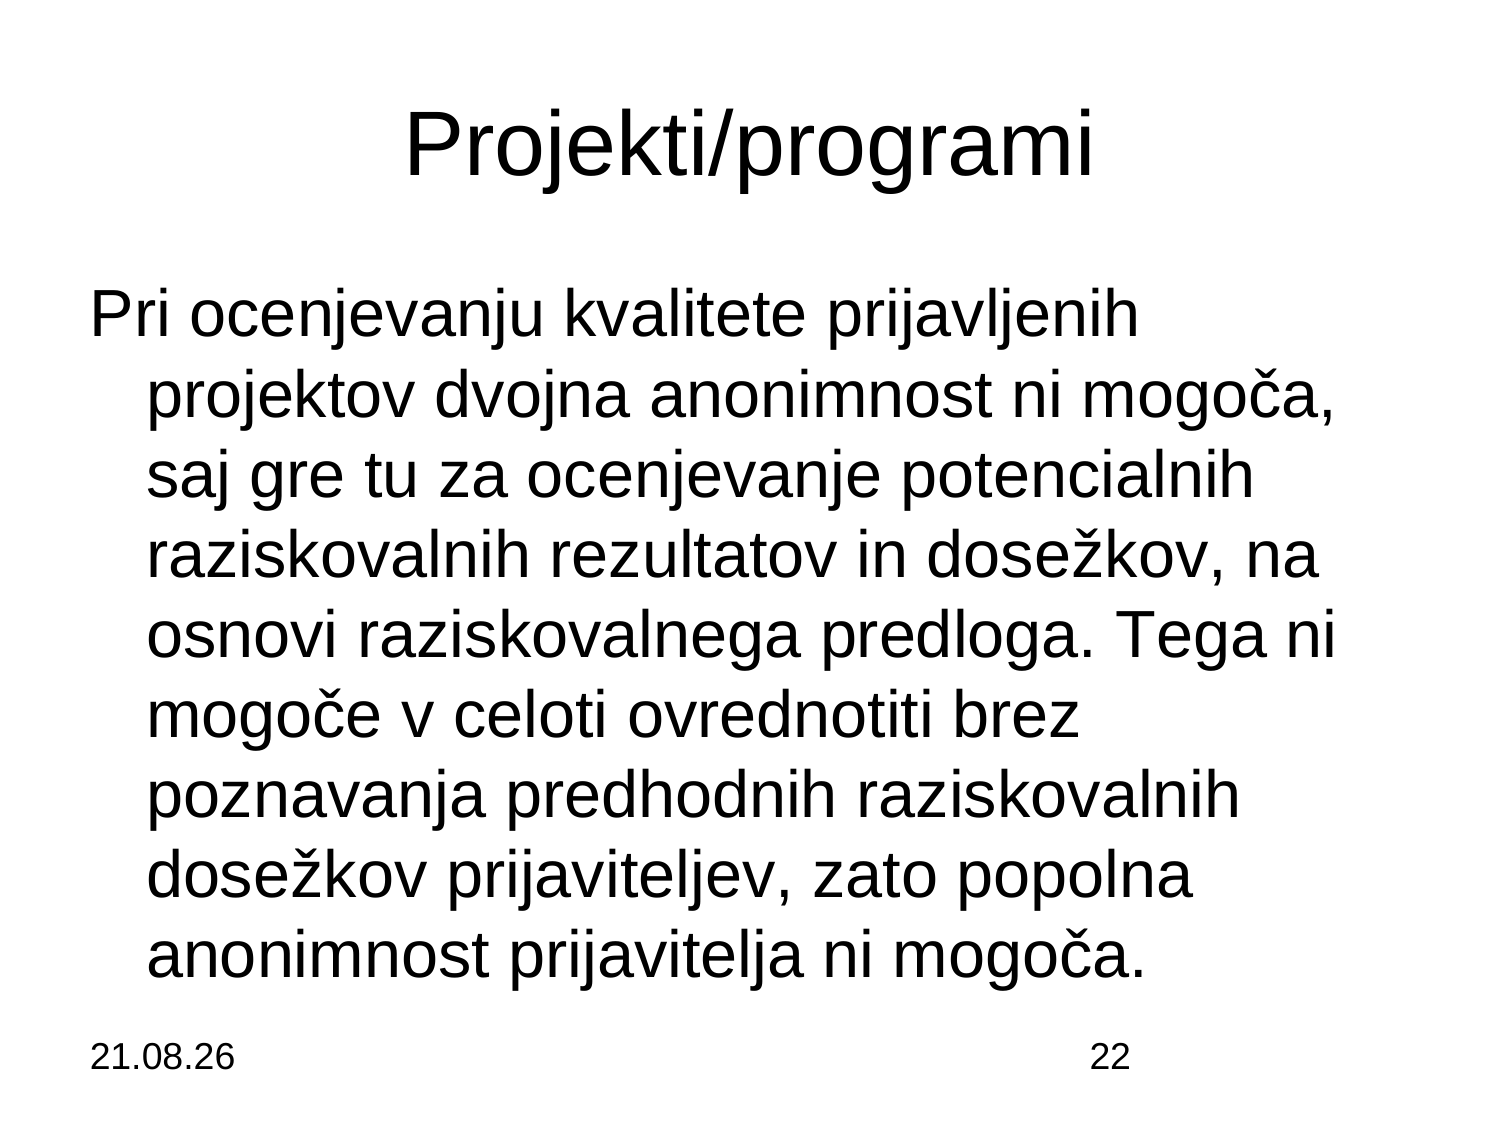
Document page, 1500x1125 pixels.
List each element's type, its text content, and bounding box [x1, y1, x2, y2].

title Projekti/programi [75, 45, 1426, 233]
list Pri ocenjevanju kvalitete prijavljenih projektov dvojna anonimnost ni mogoča, saj gre tu za ocenjevanje potencialnih raziskovalnih rezultatov in dosežkov, na osnovi raziskovalnega predloga. Tega ni mogoče v celoti ovrednotiti brez poznavanja predhodnih raziskovalnih dosežkov prijaviteljev, zato popolna anonimnost prijavitelja ni mogoča. [75, 262, 1426, 1095]
